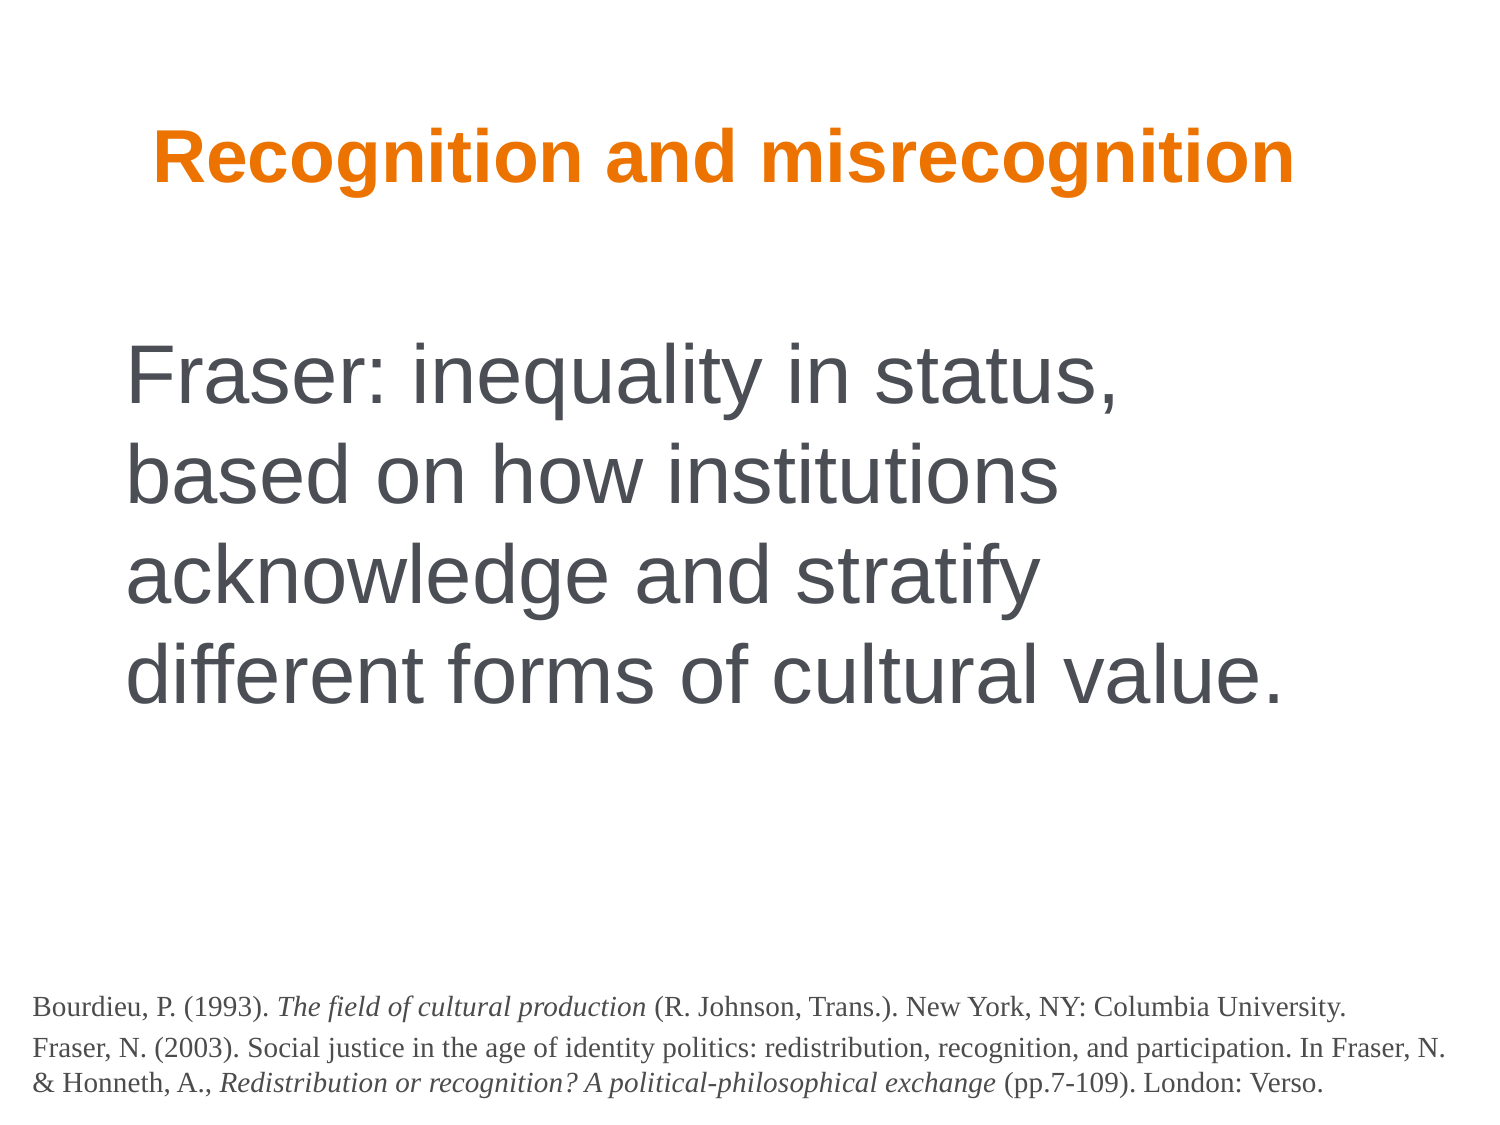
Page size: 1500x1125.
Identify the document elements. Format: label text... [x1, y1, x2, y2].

text_box Recognition and misrecognition [137, 99, 1375, 205]
text_box Fraser: inequality in status, based on how institutions acknowledge and stratify different forms of cultural value. [125, 319, 1363, 791]
text_box Bourdieu, P. (1993). The field of cultural production (R. Johnson, Trans.). New York, NY: Columbia University. Fraser, N. (2003). Social justice in the age of identity politics: redistribution, recognition, and participation. In Fraser, N. & Honneth, A., Redistribution or recognition? A political-philosophical exchange (pp.7-109). London: Verso. [17, 980, 1471, 1106]
